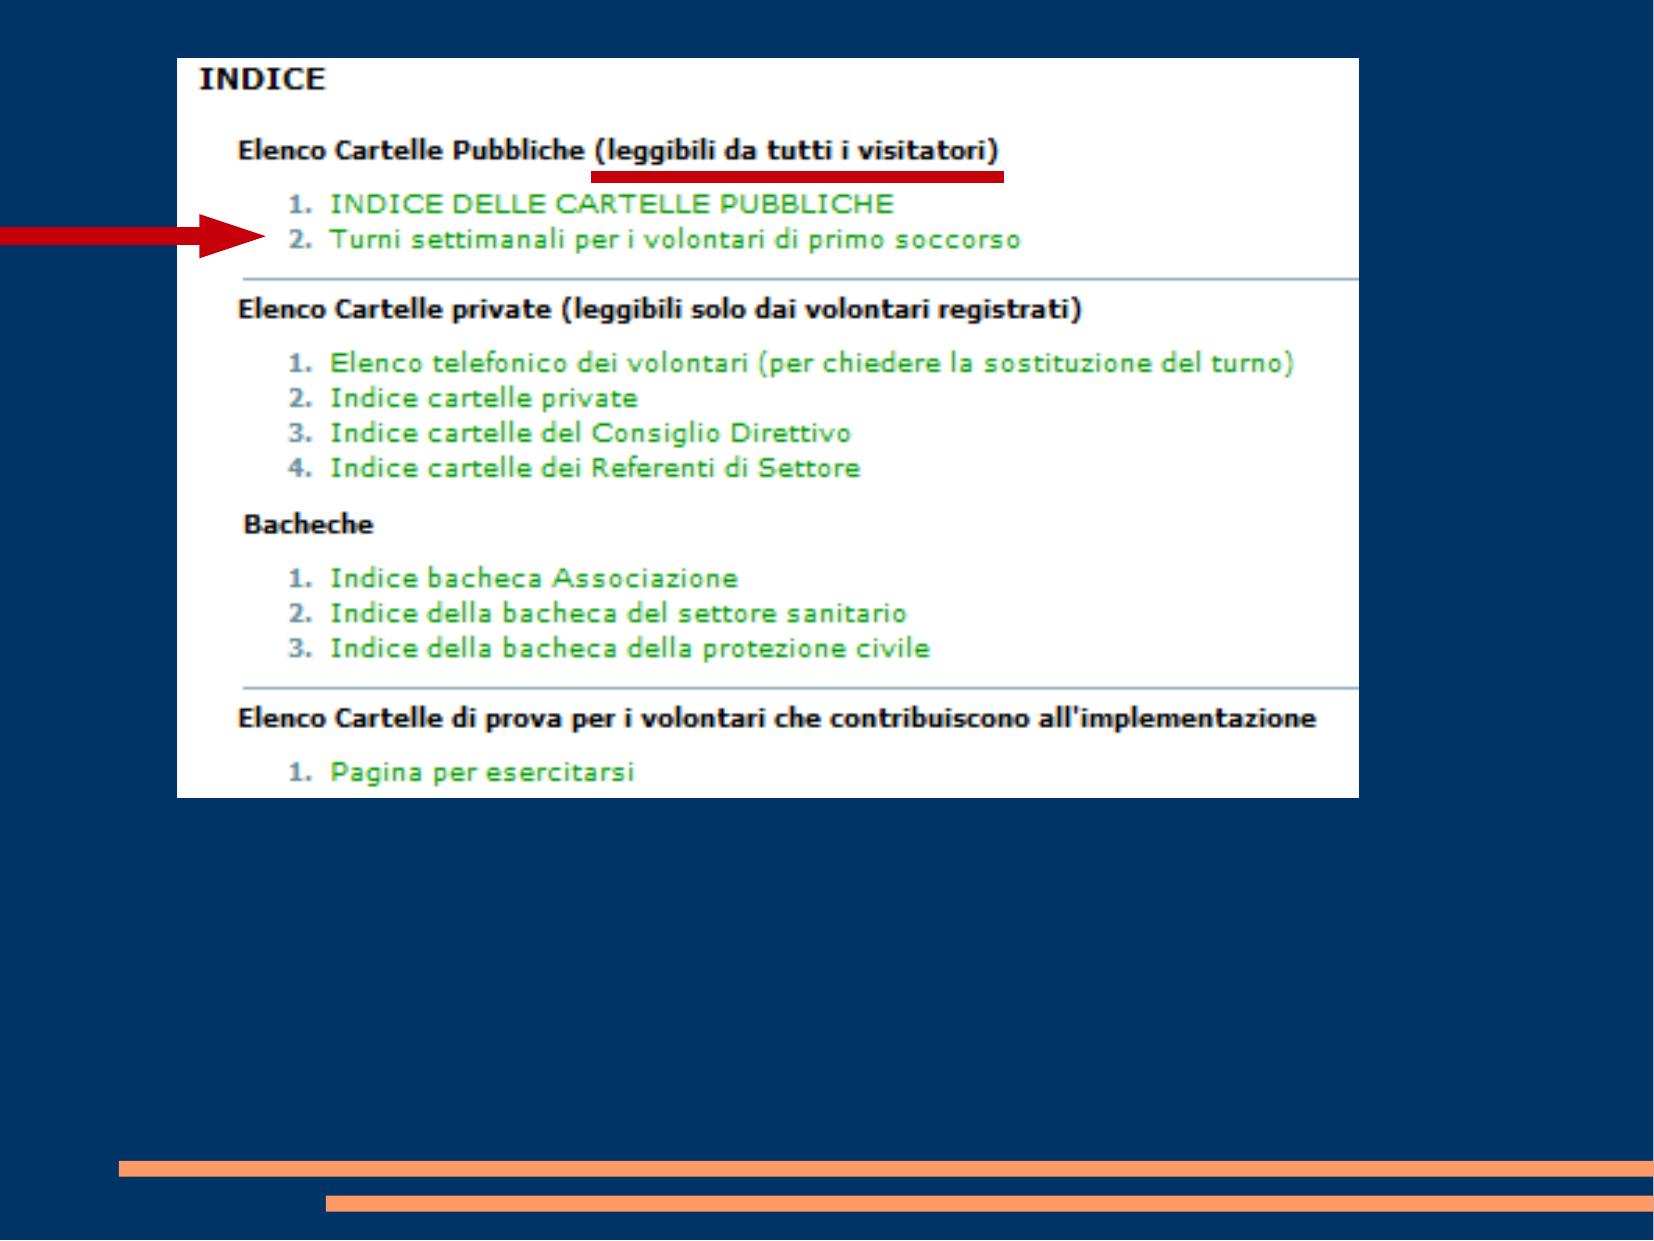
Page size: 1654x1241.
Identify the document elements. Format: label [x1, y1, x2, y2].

picture [177, 58, 1359, 798]
